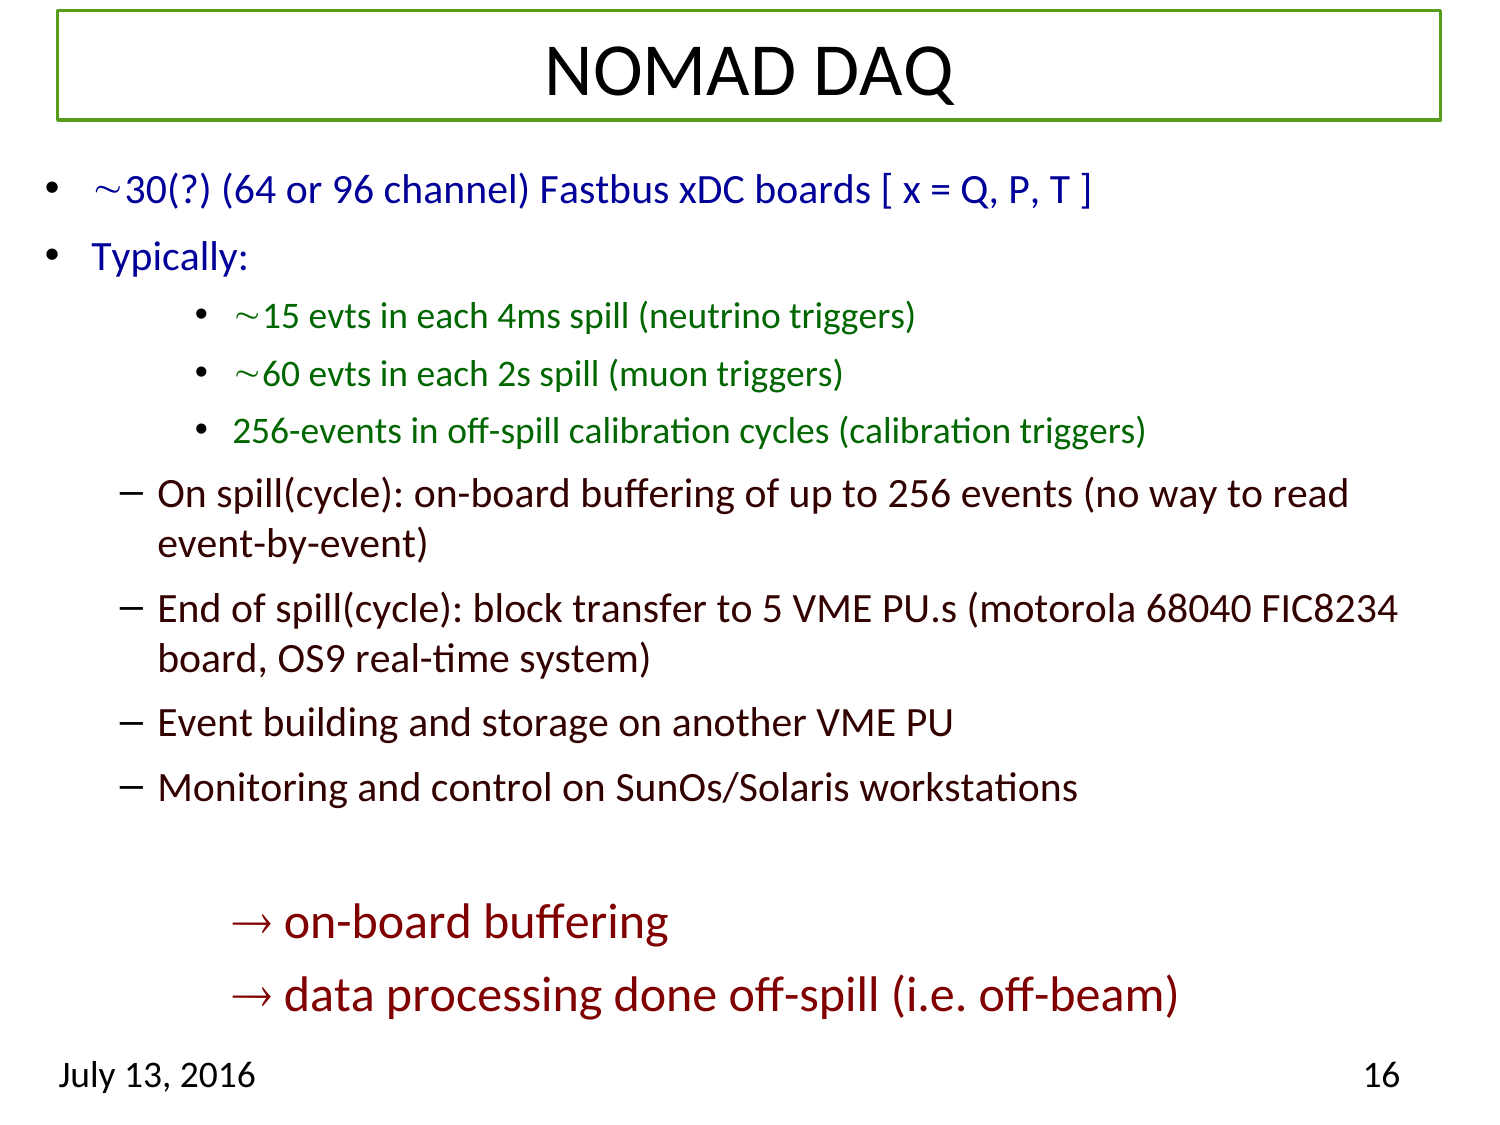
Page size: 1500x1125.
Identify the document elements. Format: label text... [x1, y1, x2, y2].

title NOMAD DAQ [57, 10, 1441, 121]
list ~30(?) (64 or 96 channel) Fastbus xDC boards [ x = Q, P, T ] Typically: ~15 evts in each 4ms spill (neutrino triggers) ~60 evts in each 2s spill (muon triggers) 256-events in off-spill calibration cycles (calibration triggers) On spill(cycle): on-board buffering of up to 256 events (no way to read event-by-event) End of spill(cycle): block transfer to 5 VME PU.s (motorola 68040 FIC8234 board, OS9 real-time system) Event building and storage on another VME PU Monitoring and control on SunOs/Solaris workstations  on-board buffering  data processing done off-spill (i.e. off-beam) [30, 154, 1470, 1041]
